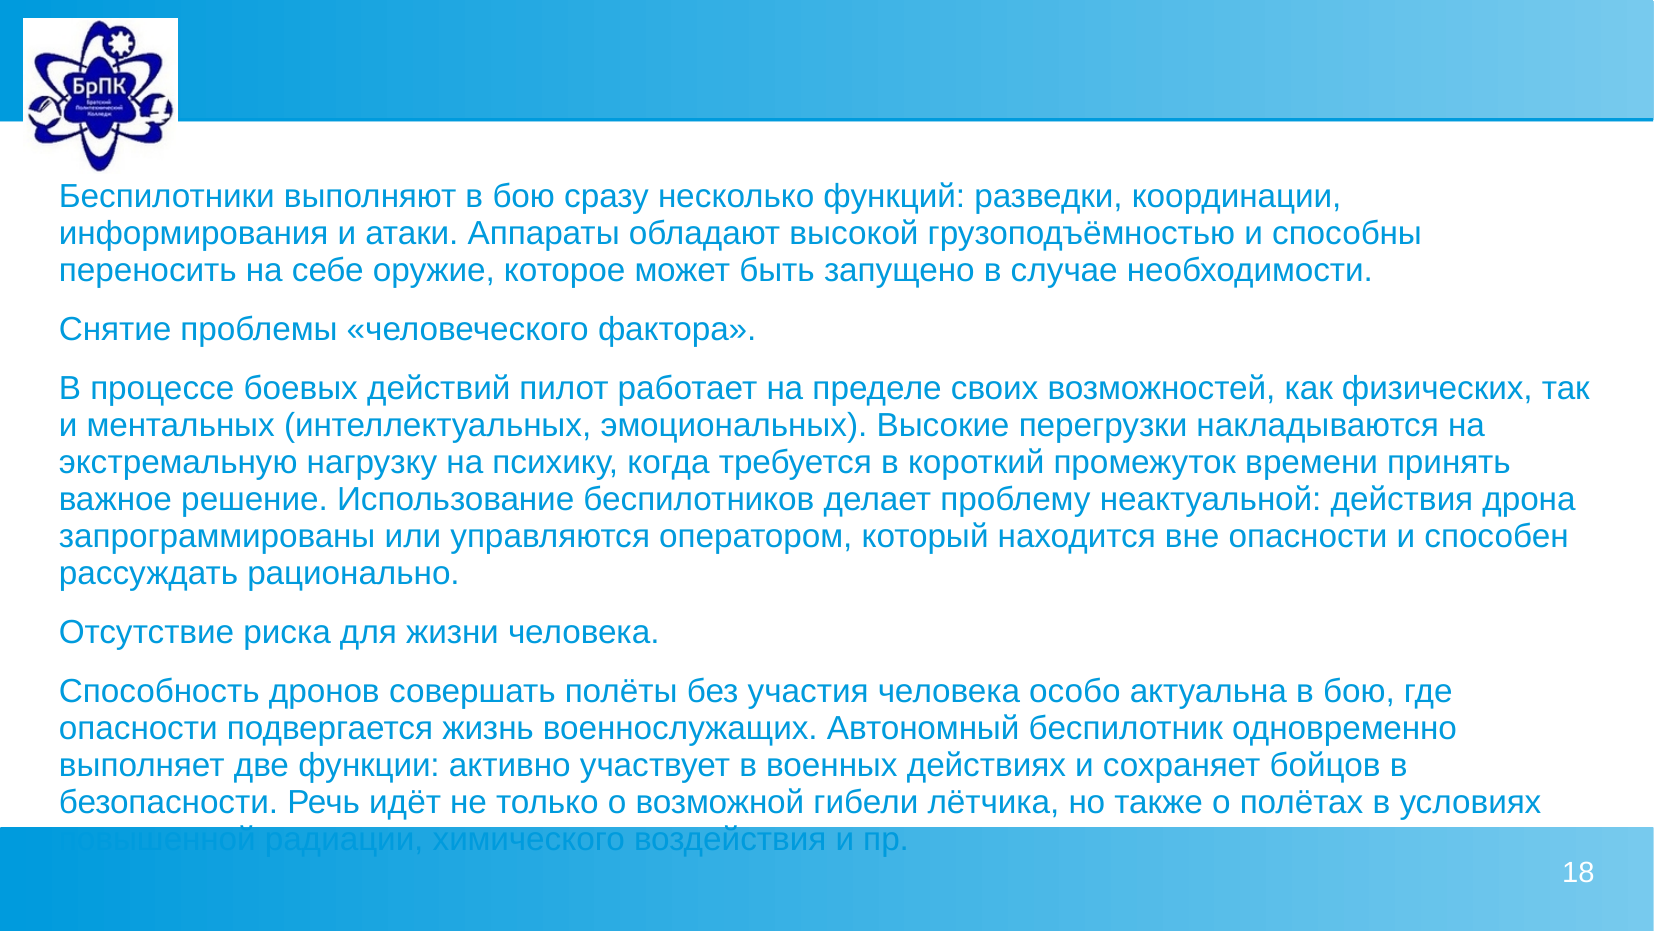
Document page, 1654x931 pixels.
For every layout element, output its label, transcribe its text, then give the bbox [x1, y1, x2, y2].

list Беспилотники выполняют в бою сразу несколько функций: разведки, координации, информирования и атаки. Аппараты обладают высокой грузоподъёмностью и способны переносить на себе оружие, которое может быть запущено в случае необходимости. Снятие проблемы «человеческого фактора». В процессе боевых действий пилот работает на пределе своих возможностей, как физических, так и ментальных (интеллектуальных, эмоциональных). Высокие перегрузки накладываются на экстремальную нагрузку на психику, когда требуется в короткий промежуток времени принять важное решение. Использование беспилотников делает проблему неактуальной: действия дрона запрограммированы или управляются оператором, который находится вне опасности и способен рассуждать рационально. Отсутствие риска для жизни человека. Способность дронов совершать полёты без участия человека особо актуальна в бою, где опасности подвергается жизнь военнослужащих. Автономный беспилотник одновременно выполняет две функции: активно участвует в военных действиях и сохраняет бойцов в безопасности. Речь идёт не только о возможной гибели лётчика, но также о полётах в условиях повышенной радиации, химического воздействия и пр. [59, 177, 1595, 768]
picture [23, 19, 178, 174]
